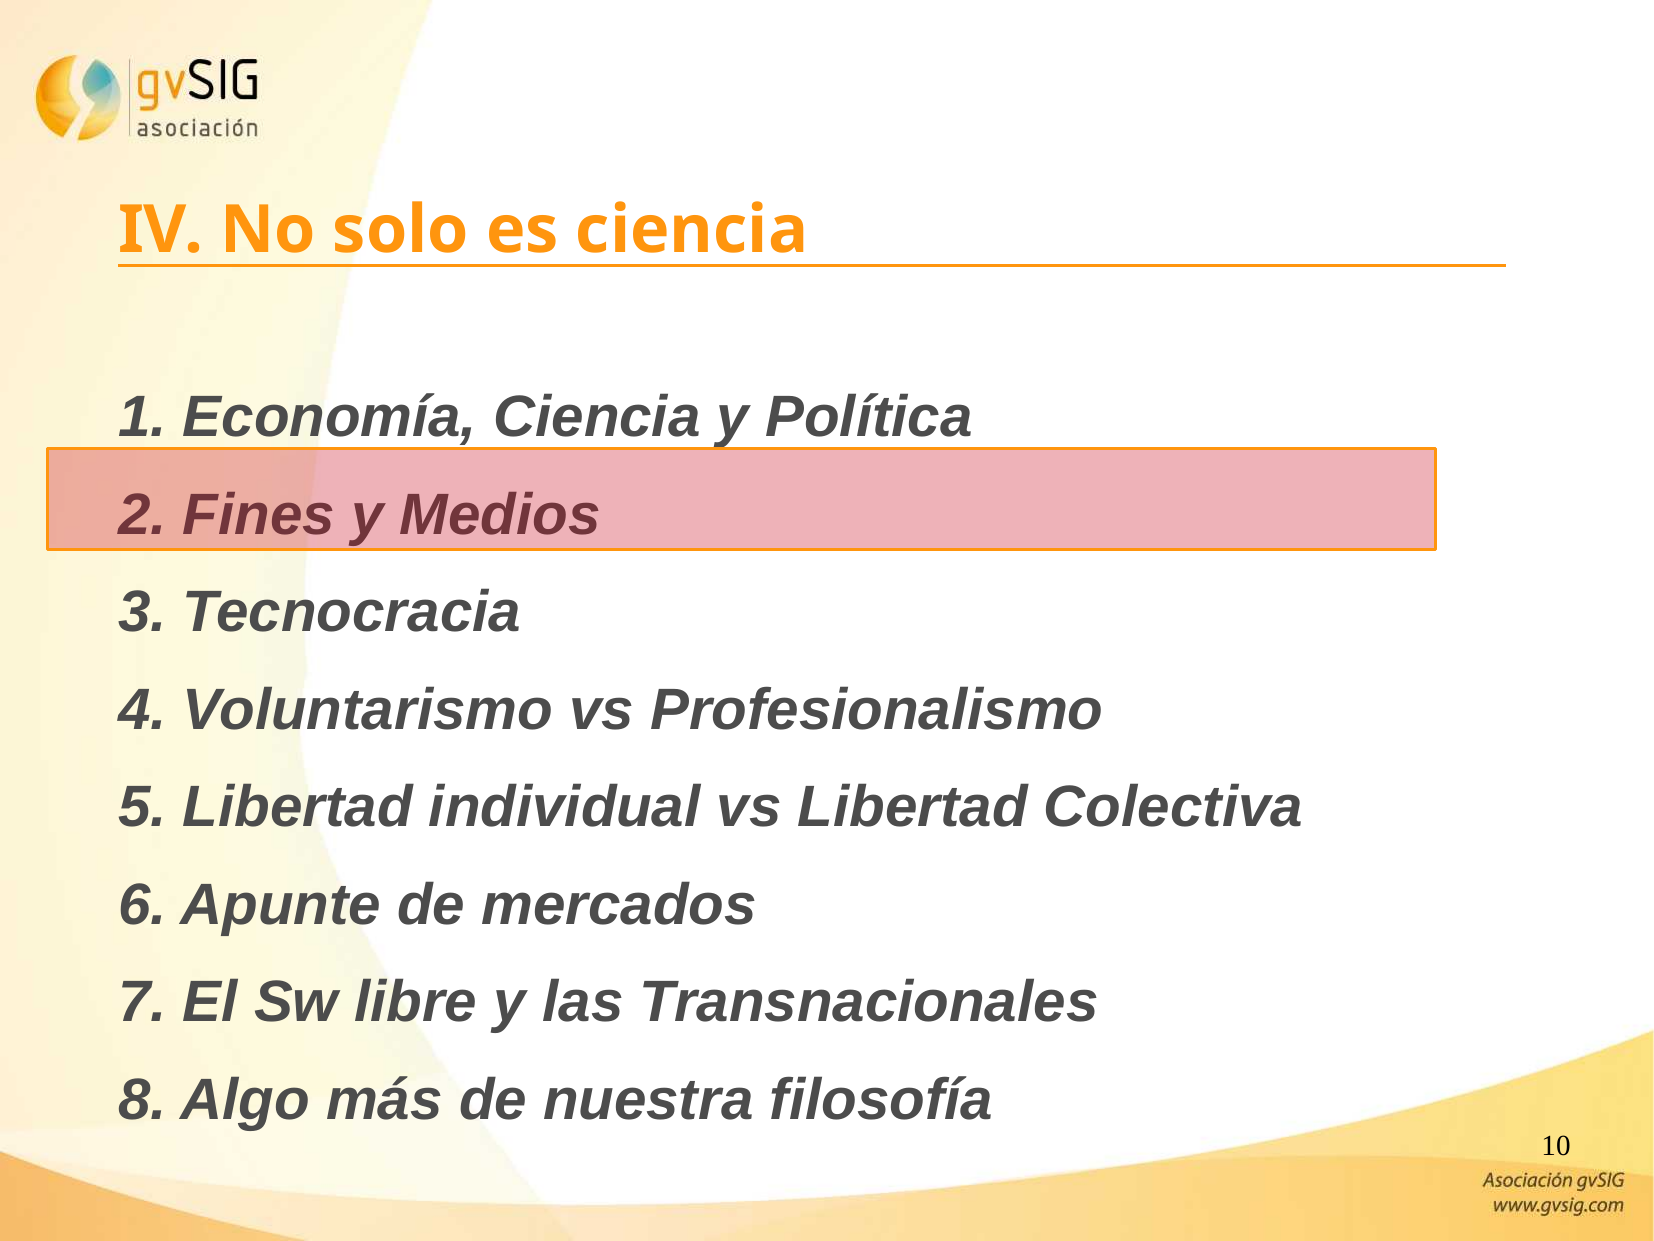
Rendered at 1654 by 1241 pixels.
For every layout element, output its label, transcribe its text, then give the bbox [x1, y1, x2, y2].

title IV. No solo es ciencia [118, 177, 1607, 276]
title 1. Economía, Ciencia y Política 2. Fines y Medios 3. Tecnocracia 4. Voluntarismo vs Profesionalismo 5. Libertad individual vs Libertad Colectiva 6. Apunte de mercados 7. El Sw libre y las Transnacionales 8. Algo más de nuestra filosofía [118, 373, 1477, 1189]
text_box [47, 448, 1436, 550]
picture [0, 0, 1654, 1241]
